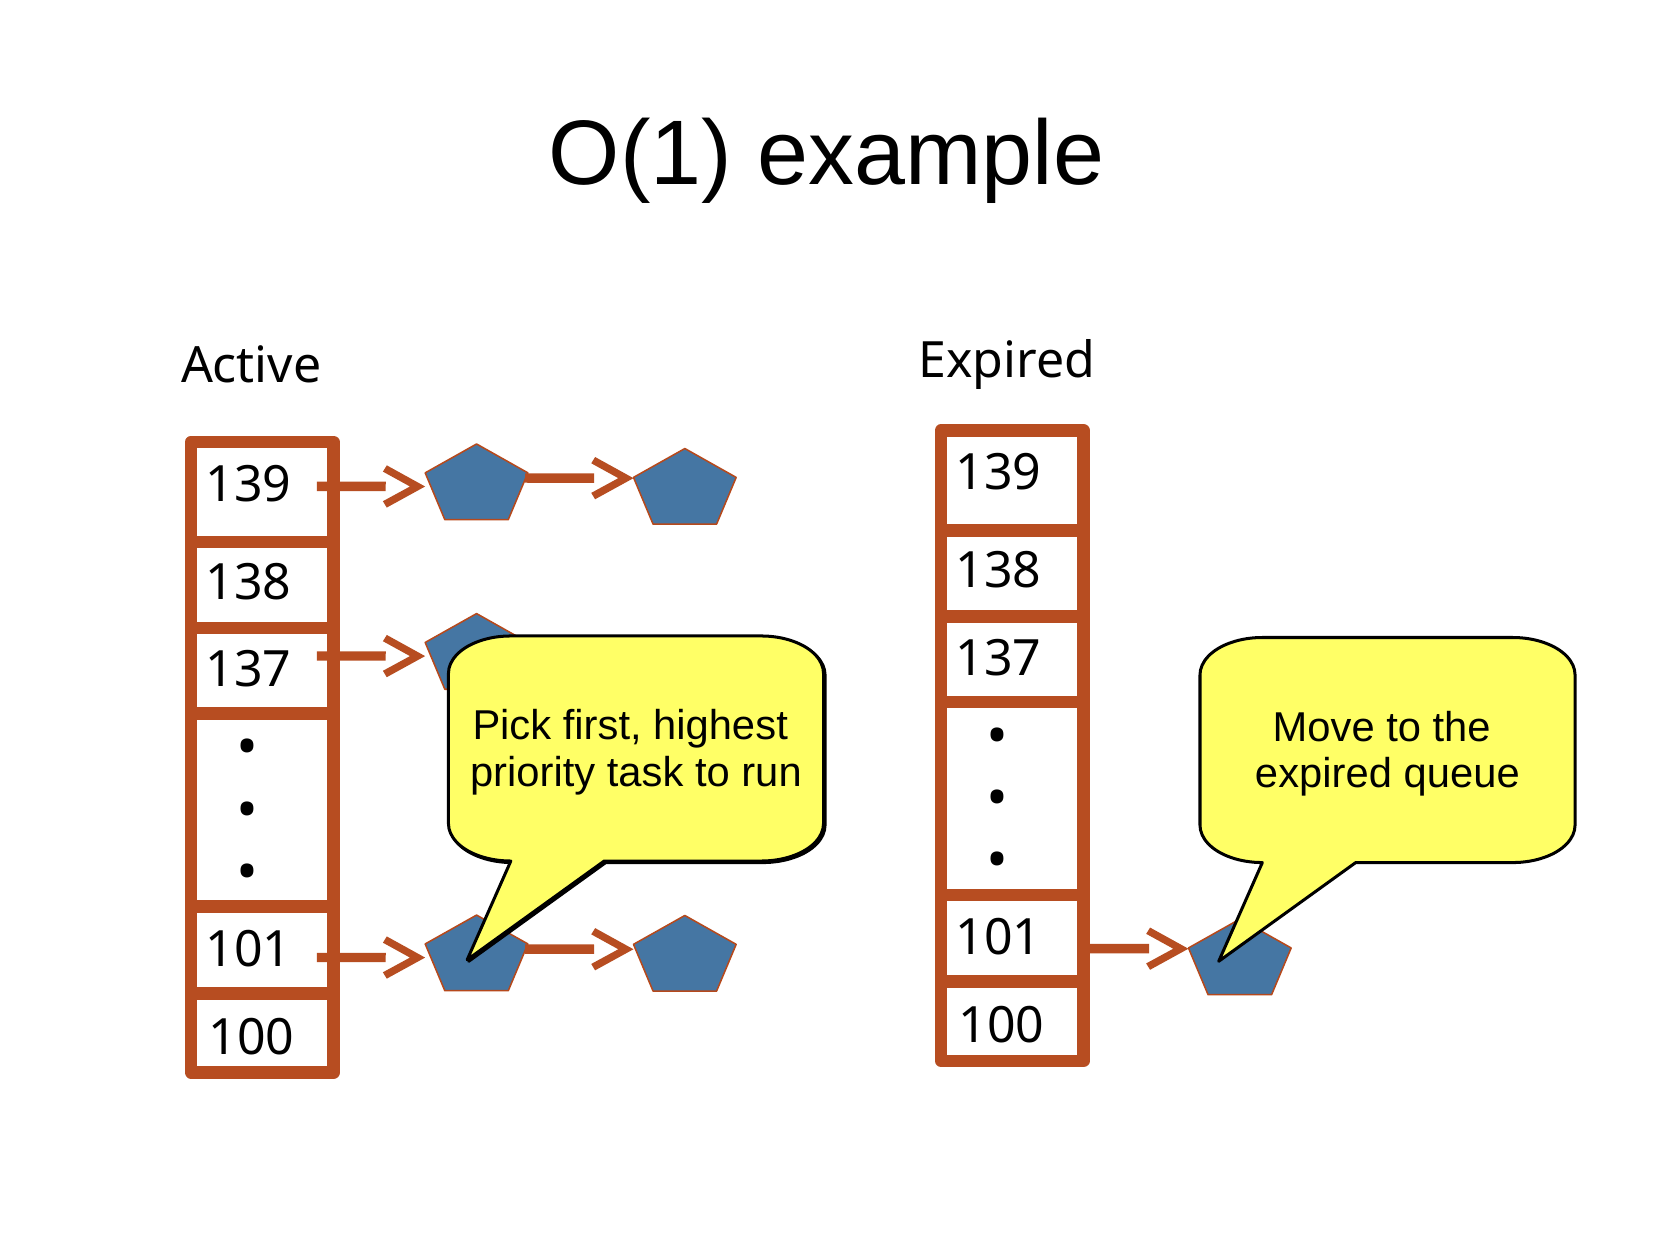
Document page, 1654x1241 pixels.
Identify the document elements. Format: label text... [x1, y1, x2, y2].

text_box [633, 915, 737, 992]
text_box 139 [191, 443, 317, 519]
text_box . . . [968, 682, 1095, 885]
text_box [633, 448, 737, 525]
text_box Active [166, 325, 367, 401]
text_box . . . [218, 694, 345, 897]
text_box 137 [941, 617, 1067, 693]
text_box [425, 915, 528, 991]
text_box [425, 443, 528, 520]
text_box Expired [903, 319, 1142, 395]
text_box [425, 613, 515, 690]
text_box 139 [941, 432, 1067, 508]
text_box 137 [191, 629, 317, 705]
text_box 138 [191, 541, 317, 617]
text_box Move to the expired queue [1200, 637, 1576, 962]
text_box 100 [943, 988, 1070, 1060]
title O(1) example [82, 49, 1571, 257]
text_box 138 [941, 530, 1067, 606]
text_box [1188, 921, 1292, 995]
text_box 101 [941, 897, 1067, 973]
text_box Pick first, highest priority task to run [448, 635, 824, 960]
text_box 100 [193, 1000, 320, 1072]
text_box 101 [191, 909, 317, 985]
